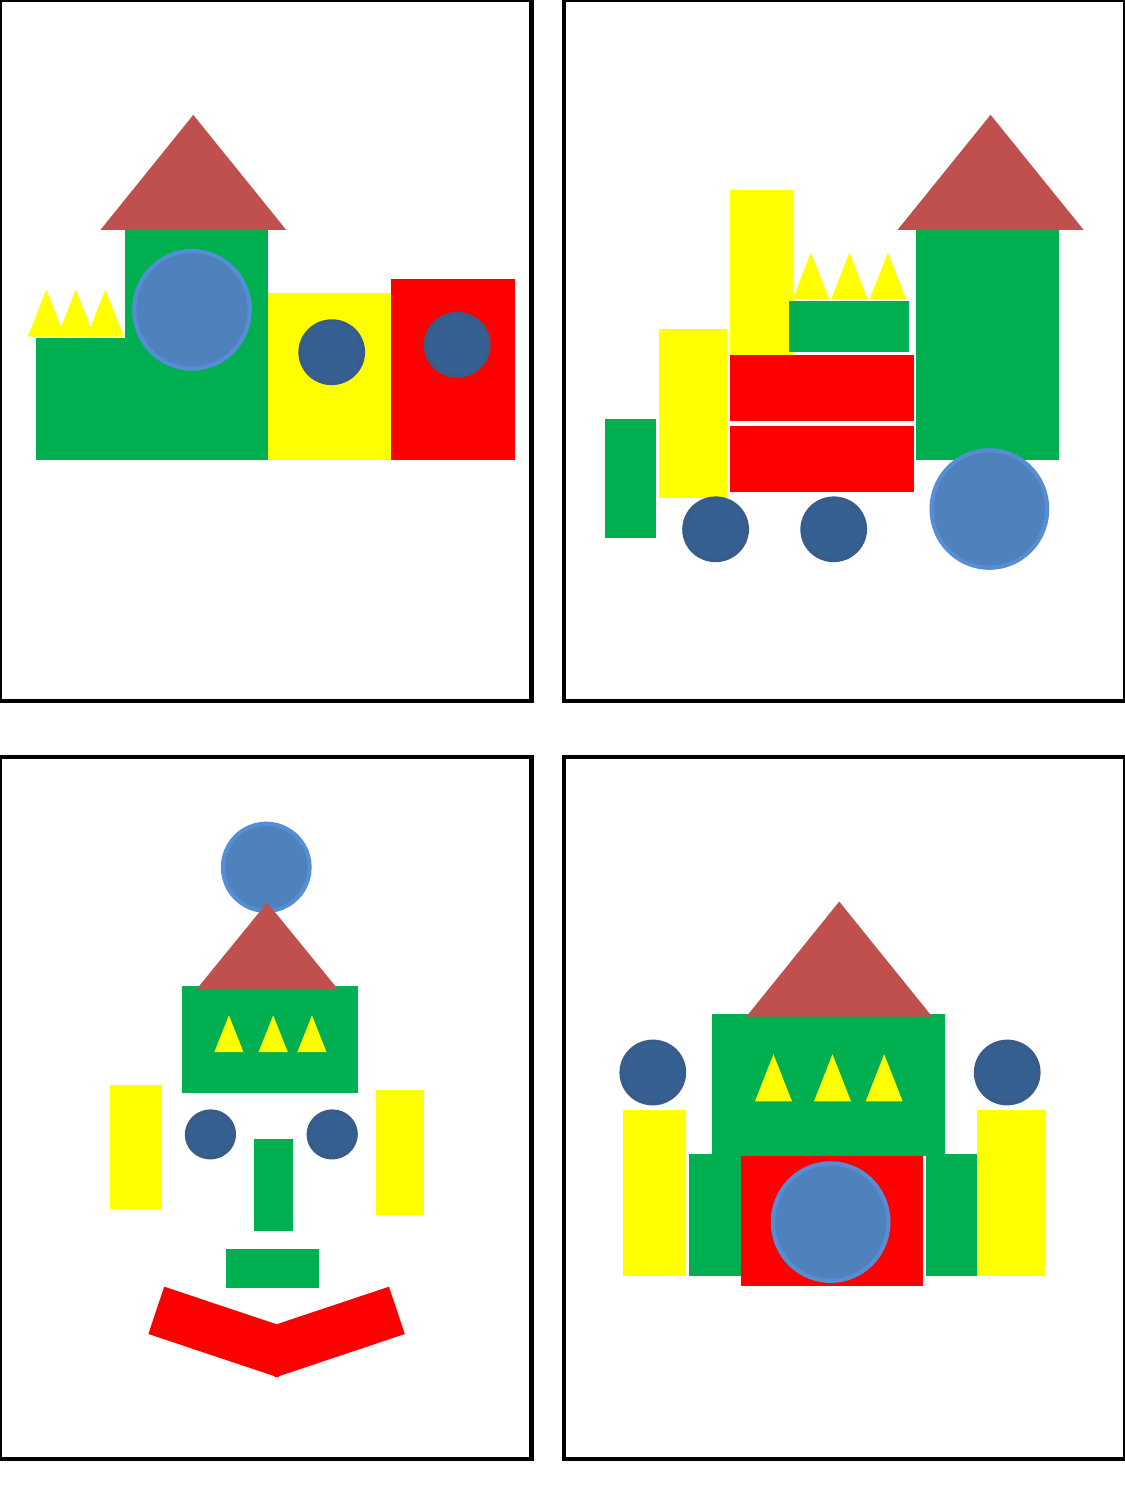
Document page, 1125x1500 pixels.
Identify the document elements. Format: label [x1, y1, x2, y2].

text_box [661, 330, 725, 497]
text_box [732, 428, 913, 490]
text_box [228, 1251, 317, 1287]
text_box [691, 1156, 739, 1275]
text_box [151, 1289, 403, 1375]
text_box [377, 1092, 423, 1213]
text_box [927, 1156, 975, 1275]
text_box [684, 498, 747, 561]
text_box [713, 904, 943, 1285]
text_box [30, 295, 121, 335]
text_box [184, 823, 356, 1091]
text_box [308, 1111, 356, 1158]
text_box [392, 280, 514, 458]
text_box [833, 258, 865, 298]
text_box [975, 1041, 1039, 1104]
text_box [38, 118, 282, 458]
text_box [625, 1111, 685, 1274]
text_box [621, 1041, 685, 1104]
text_box [795, 258, 827, 298]
text_box [802, 498, 866, 561]
text_box [732, 191, 907, 355]
text_box [112, 1086, 160, 1208]
text_box [606, 420, 654, 537]
text_box [732, 357, 913, 419]
text_box [902, 118, 1080, 568]
text_box [256, 1141, 292, 1230]
text_box [186, 1111, 234, 1158]
text_box [267, 295, 390, 458]
text_box [979, 1111, 1043, 1275]
text_box [872, 258, 904, 298]
